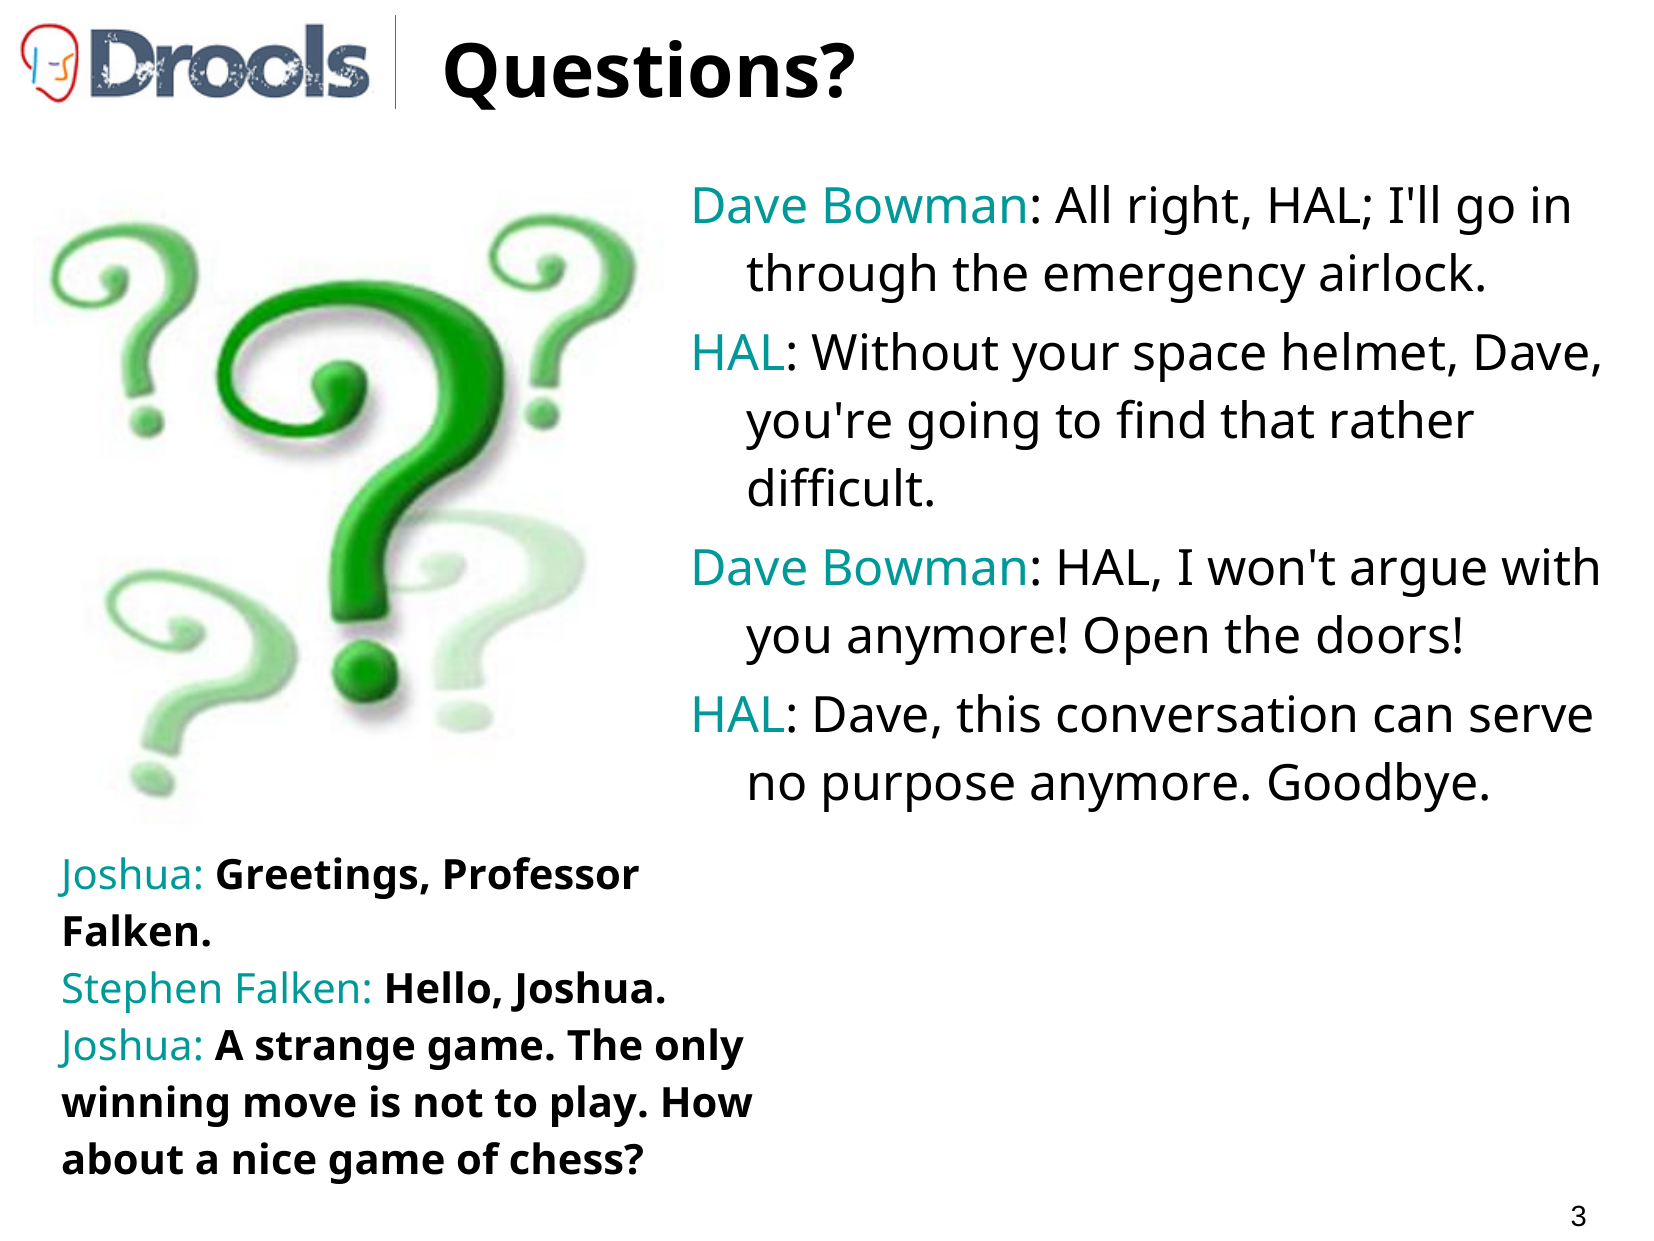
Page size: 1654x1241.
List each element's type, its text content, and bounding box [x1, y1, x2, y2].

text_box Joshua: Greetings, Professor Falken. Stephen Falken: Hello, Joshua. Joshua: A strange game. The only winning move is not to play. How about a nice game of chess? [46, 837, 797, 1195]
picture [19, 11, 374, 104]
list Dave Bowman: All right, HAL; I'll go in through the emergency airlock. HAL: Without your space helmet, Dave, you're going to find that rather difficult. Dave Bowman: HAL, I won't argue with you anymore! Open the doors! HAL: Dave, this conversation can serve no purpose anymore. Goodbye. [675, 162, 1638, 838]
title Questions? [427, 9, 936, 123]
picture [33, 159, 664, 824]
